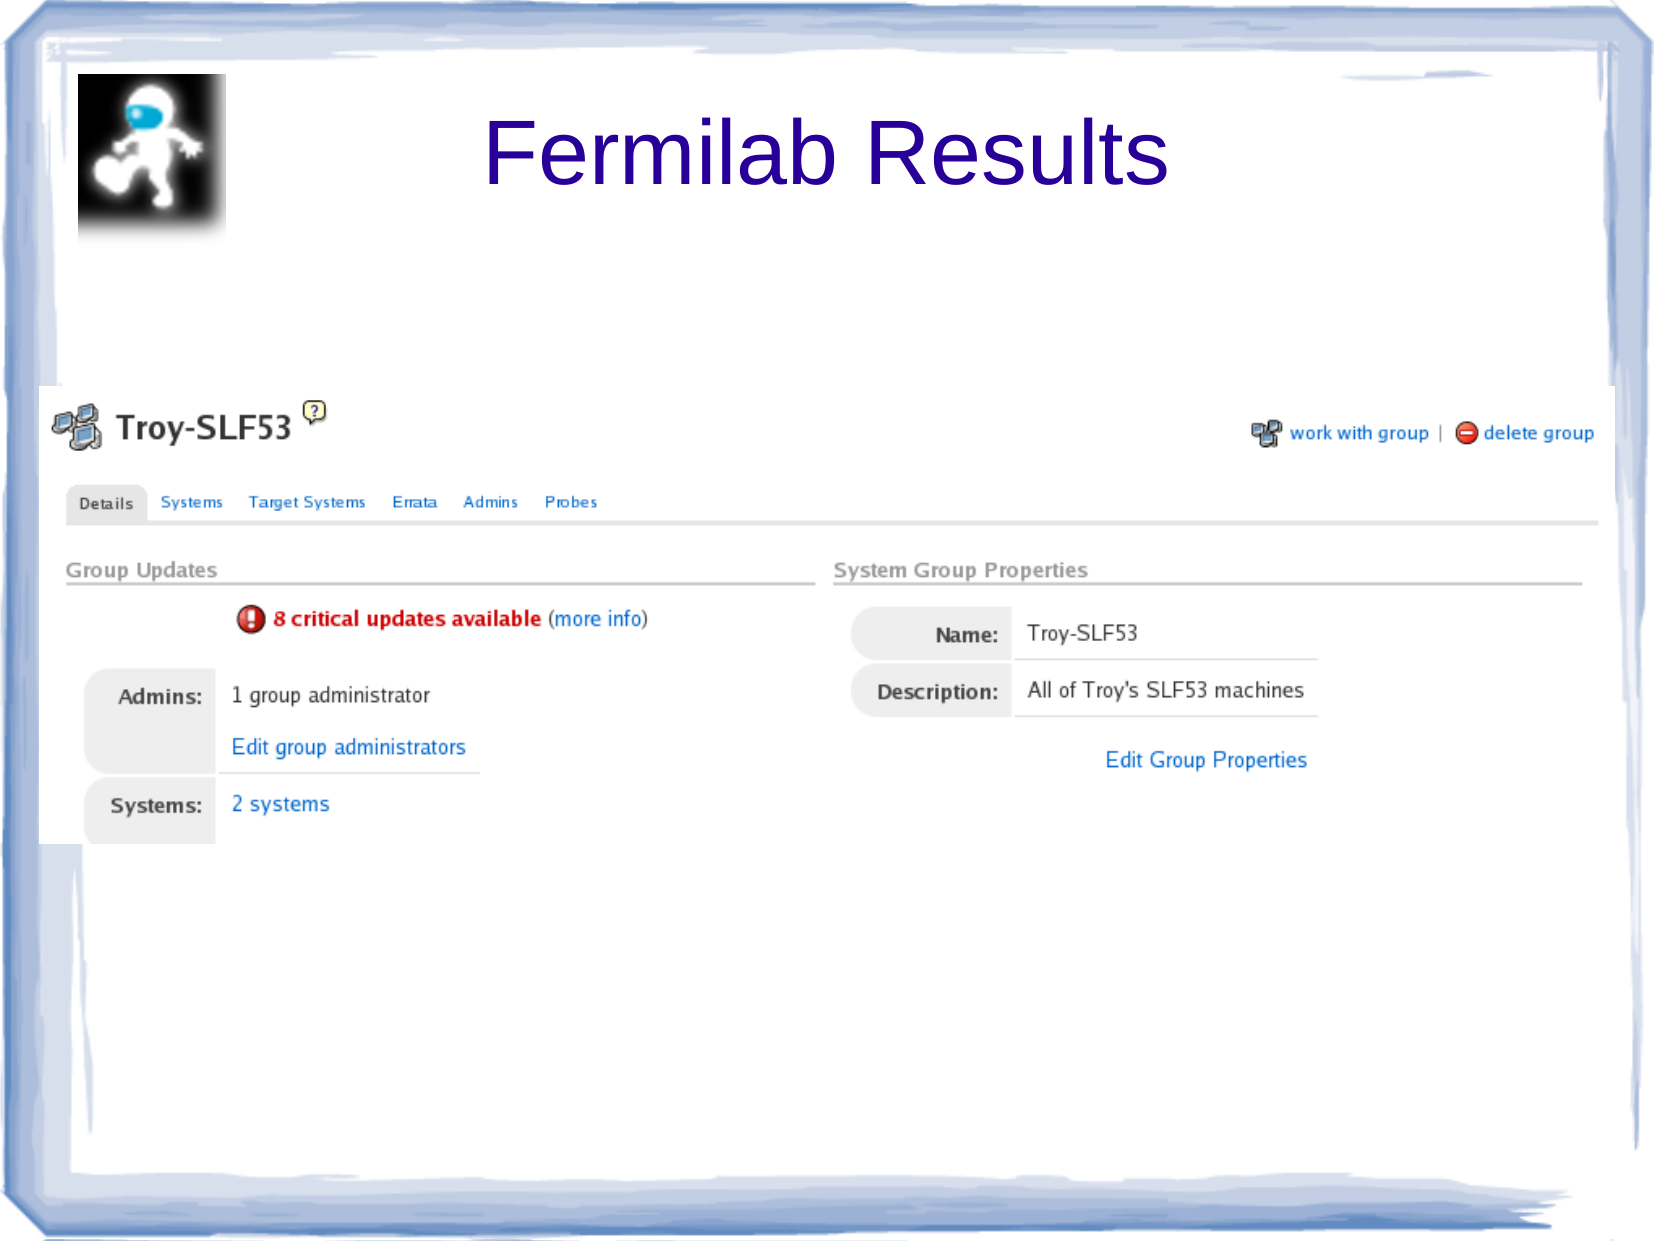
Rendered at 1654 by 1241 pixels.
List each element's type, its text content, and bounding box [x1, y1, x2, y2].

picture [0, 0, 1654, 1241]
title Fermilab Results [82, 49, 1571, 257]
